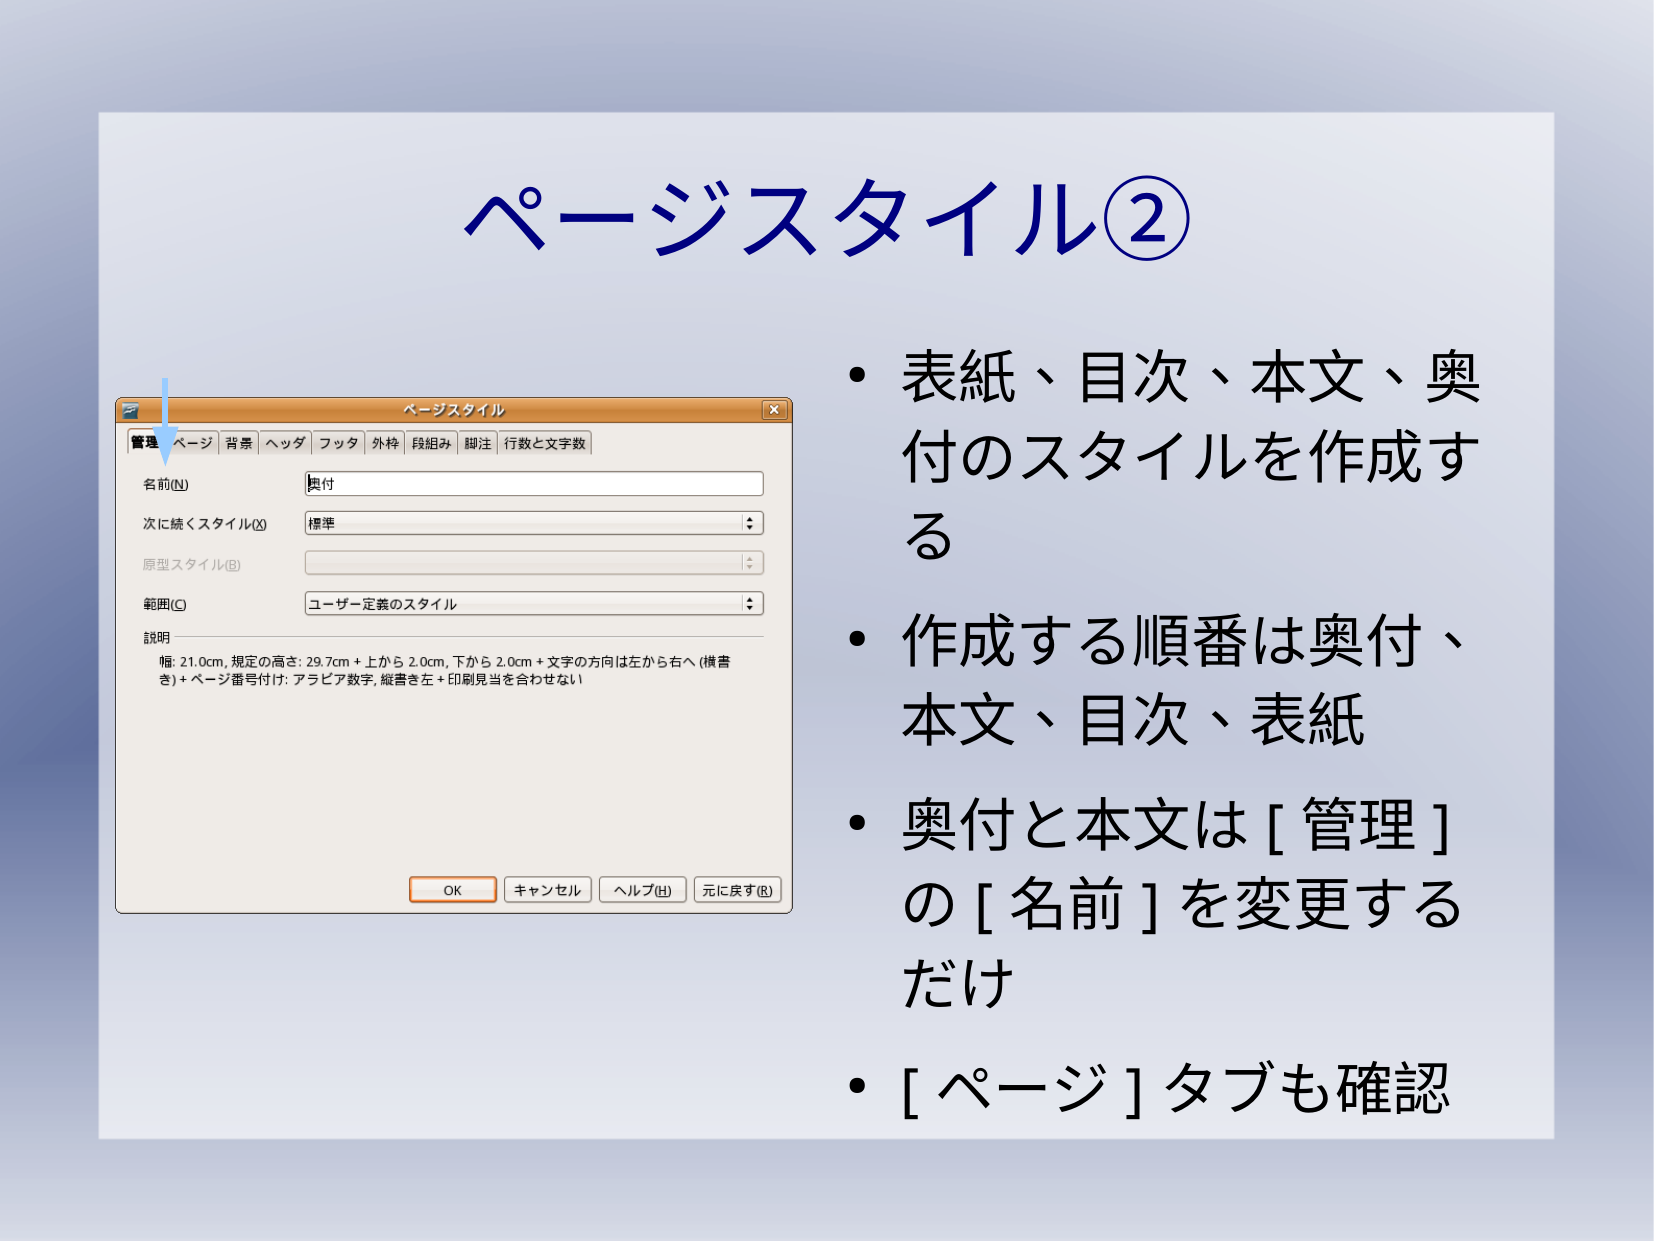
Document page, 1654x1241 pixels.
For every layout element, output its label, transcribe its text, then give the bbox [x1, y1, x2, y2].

list 表紙、目次、本文、奥付のスタイルを作成する 作成する順番は奥付、本文、目次、表紙 奥付と本文は[管理]の[名前]を変更するだけ [ページ]タブも確認 [829, 336, 1507, 960]
title ページスタイル② [118, 121, 1536, 315]
picture [0, 0, 1654, 1241]
